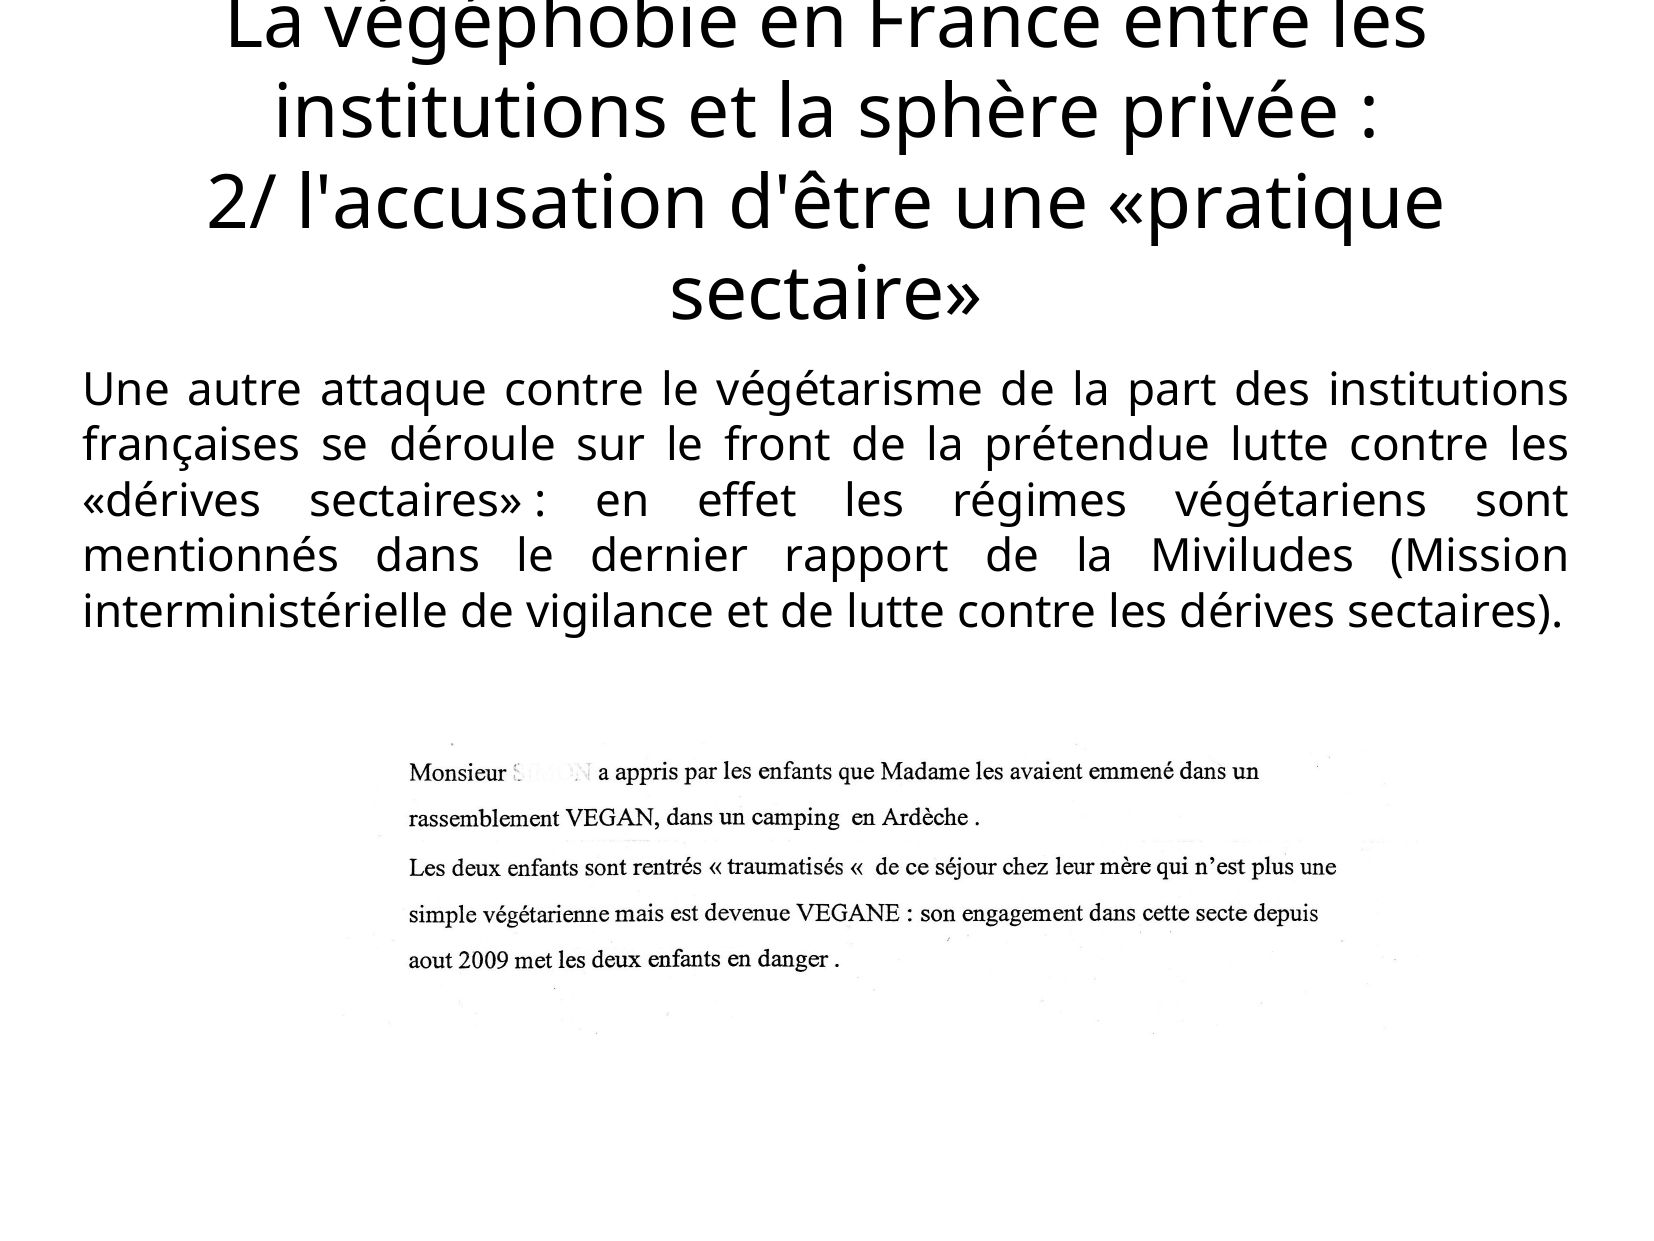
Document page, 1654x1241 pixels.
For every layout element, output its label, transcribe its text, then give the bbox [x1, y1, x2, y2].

picture [331, 742, 1418, 1034]
title La végéphobie en France entre les institutions et la sphère privée : 2/ l'accusation d'être une «pratique sectaire» [82, 16, 1571, 290]
subtitle Une autre attaque contre le végétarisme de la part des institutions françaises se déroule sur le front de la prétendue lutte contre les «dérives sectaires» : en effet les régimes végétariens sont mentionnés dans le dernier rapport de la Miviludes (Mission interministérielle de vigilance et de lutte contre les dérives sectaires). [82, 291, 1571, 815]
